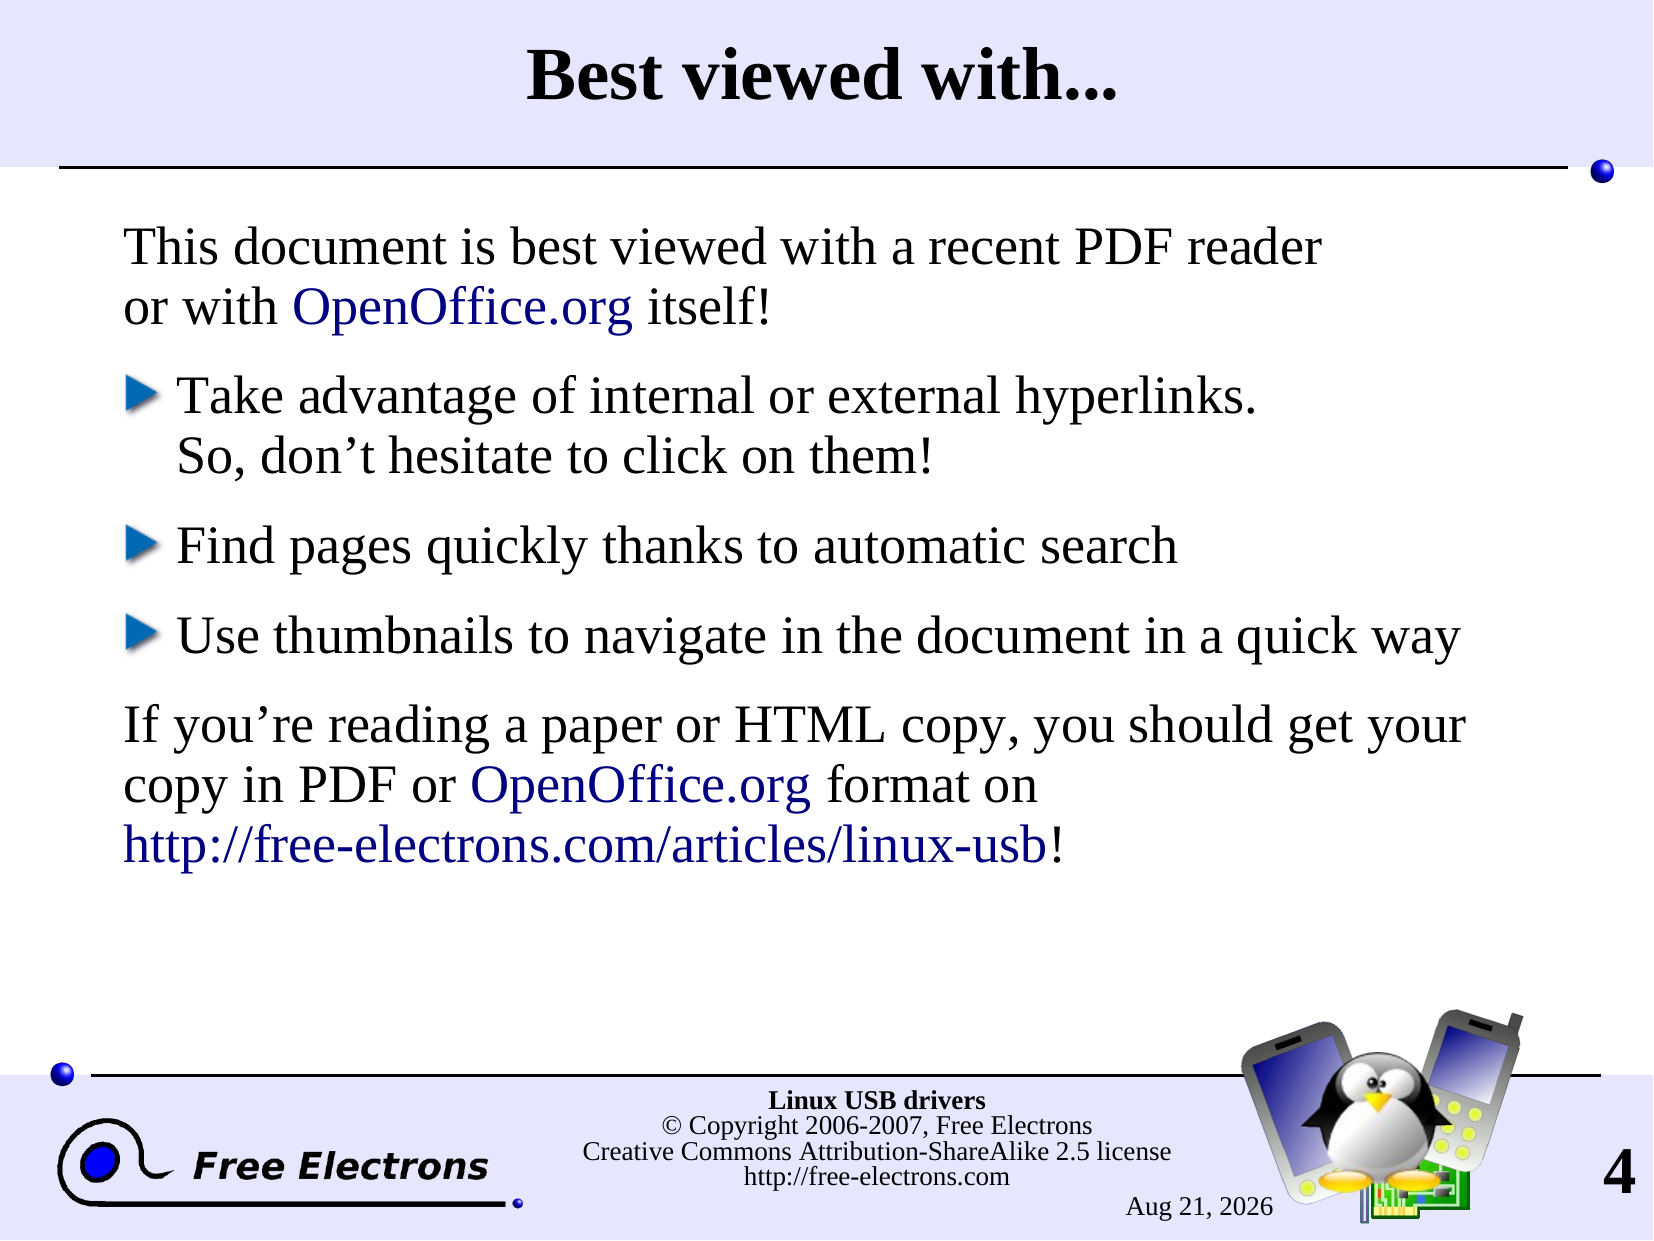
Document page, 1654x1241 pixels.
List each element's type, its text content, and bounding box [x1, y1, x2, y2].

title Best viewed with... [60, 18, 1551, 132]
picture [1231, 1007, 1538, 1241]
picture [50, 1107, 527, 1216]
list This document is best viewed with a recent PDF reader or with OpenOffice.org itself! Take advantage of internal or external hyperlinks. So, don’t hesitate to click on them! Find pages quickly thanks to automatic search Use thumbnails to navigate in the document in a quick way If you’re reading a paper or HTML copy, you should get your copy in PDF or OpenOffice.org format on http://free-electrons.com/articles/linux-usb! [105, 216, 1518, 1066]
